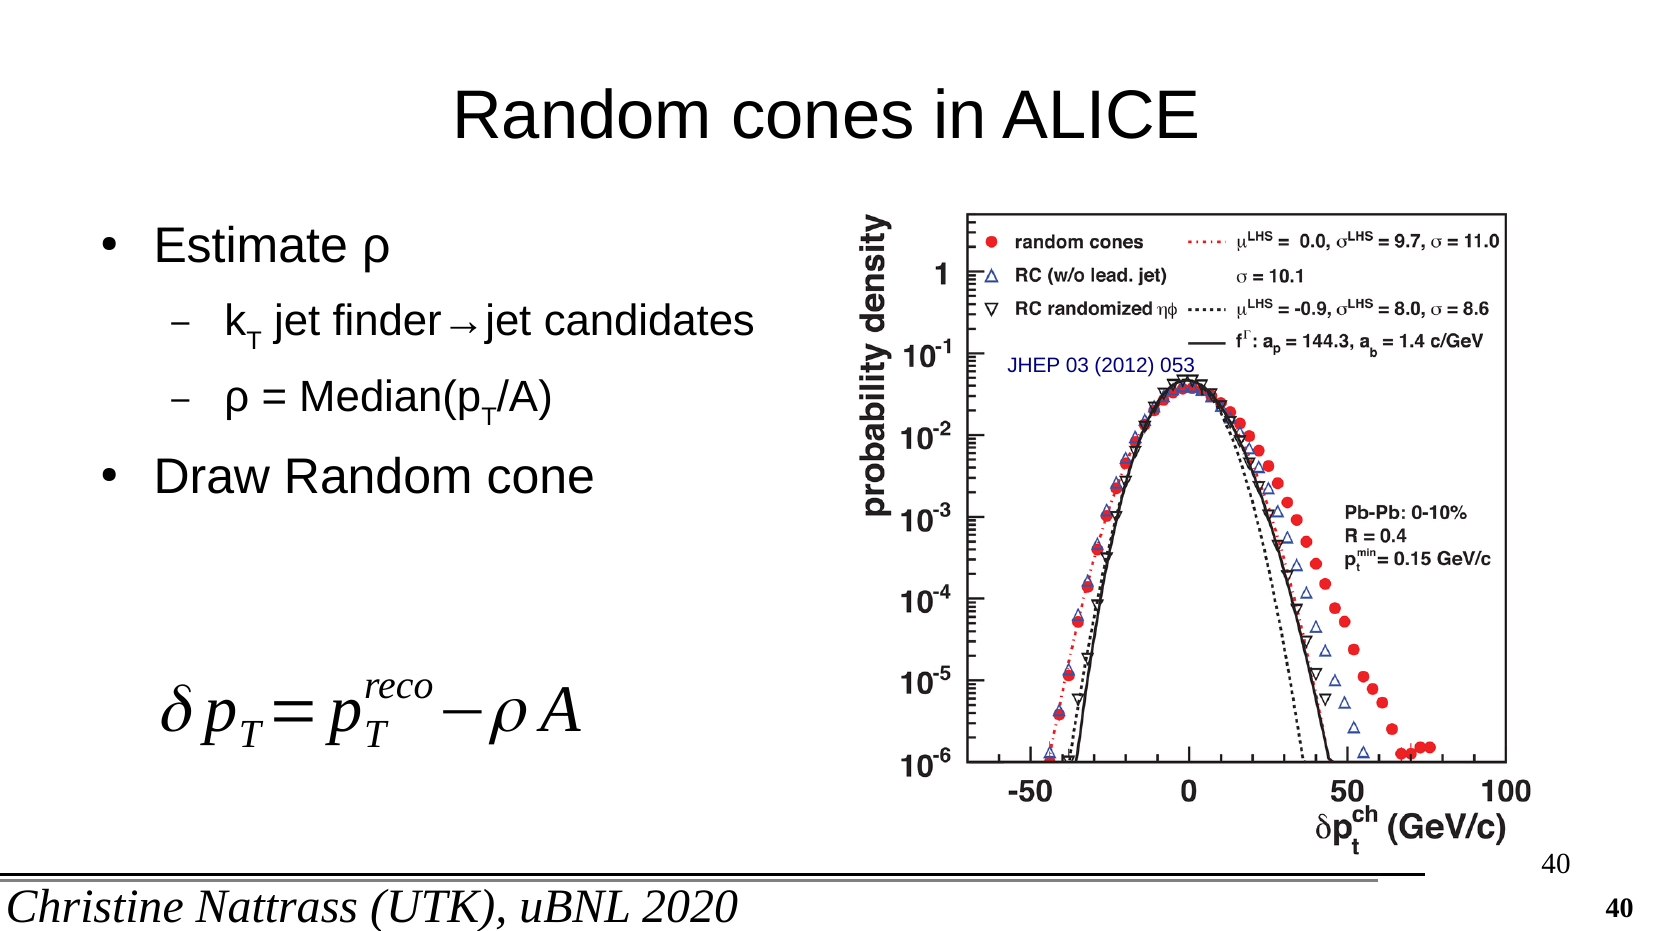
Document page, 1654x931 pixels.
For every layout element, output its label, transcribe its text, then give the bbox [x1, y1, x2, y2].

title Random cones in ALICE [82, 37, 1571, 193]
list Estimate ρ kT jet finder→jet candidates ρ = Median(pT/A) Draw Random cone [82, 217, 809, 758]
text_box JHEP 03 (2012) 053 [992, 346, 1210, 385]
picture [858, 212, 1531, 856]
chart [150, 662, 591, 756]
